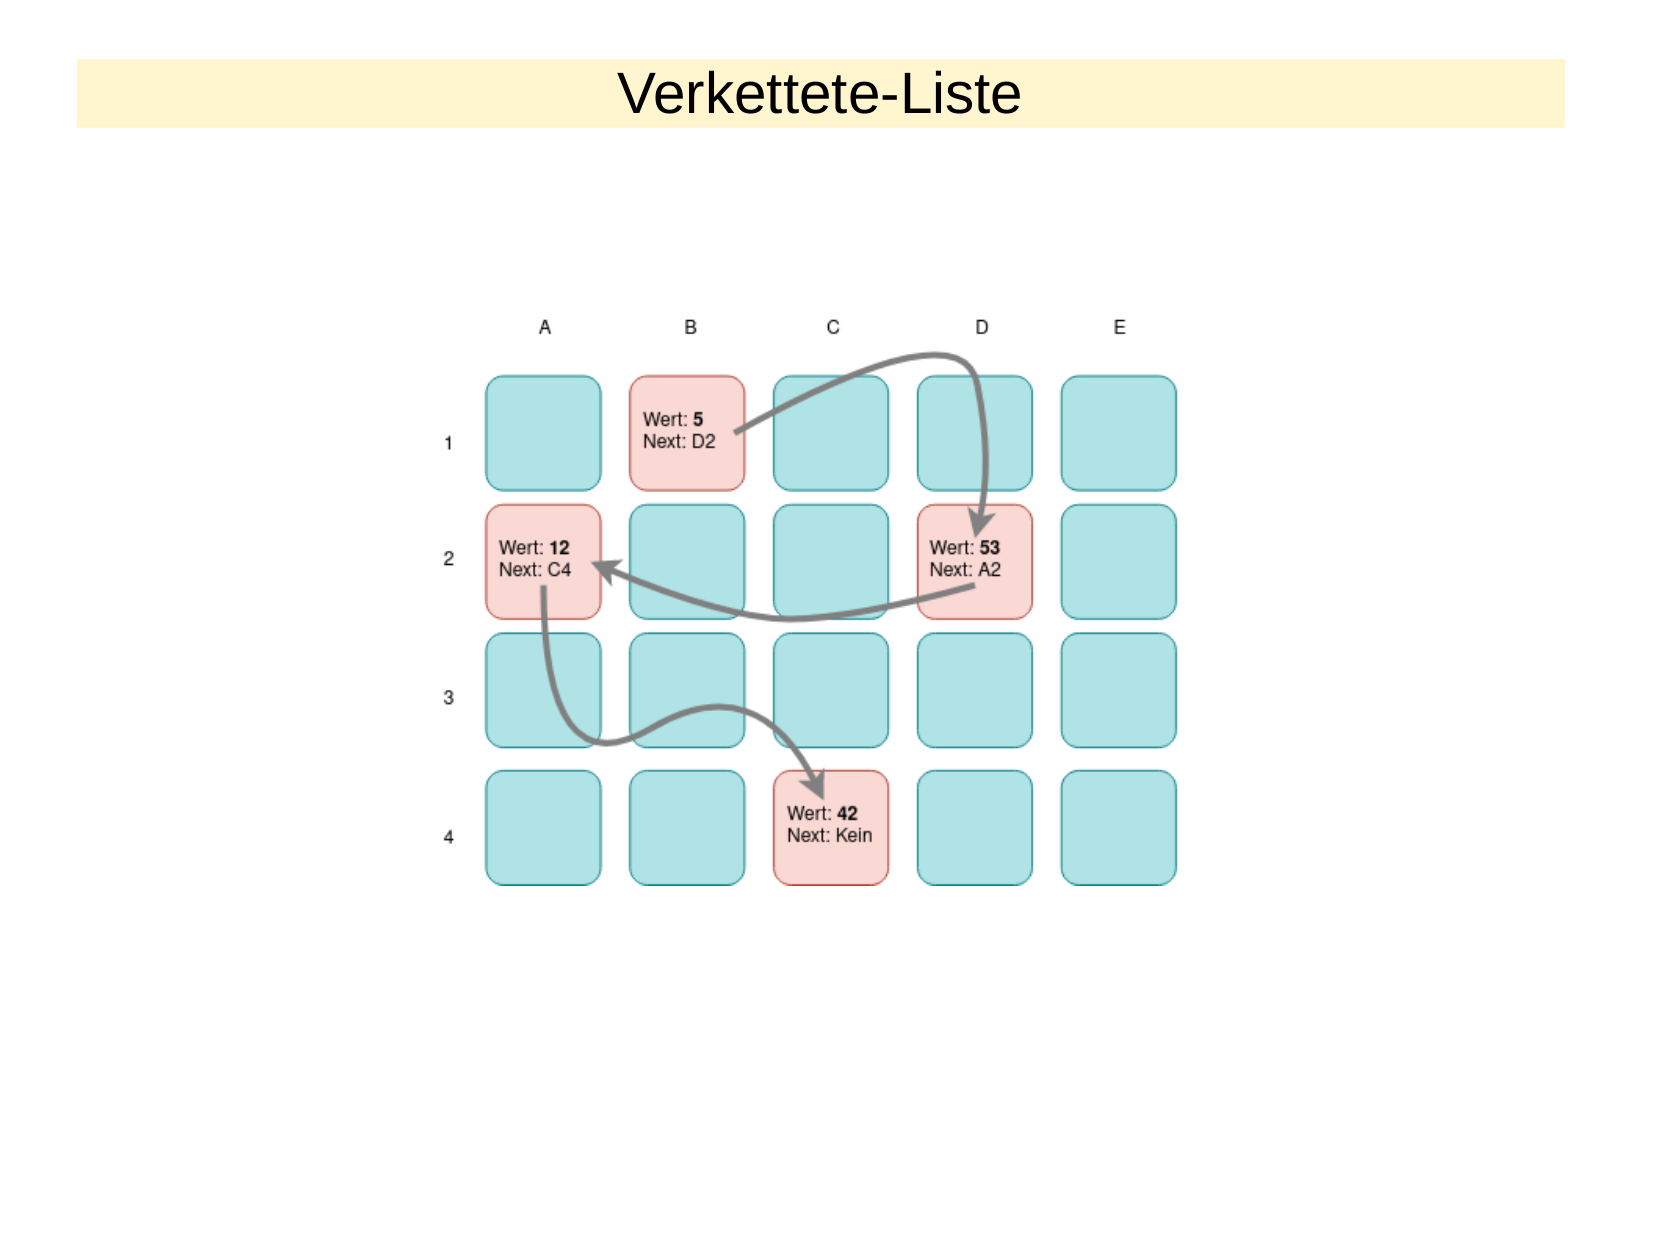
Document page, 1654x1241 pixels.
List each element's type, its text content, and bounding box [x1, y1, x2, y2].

title Verkettete-Liste [76, 59, 1565, 128]
picture [413, 306, 1182, 886]
